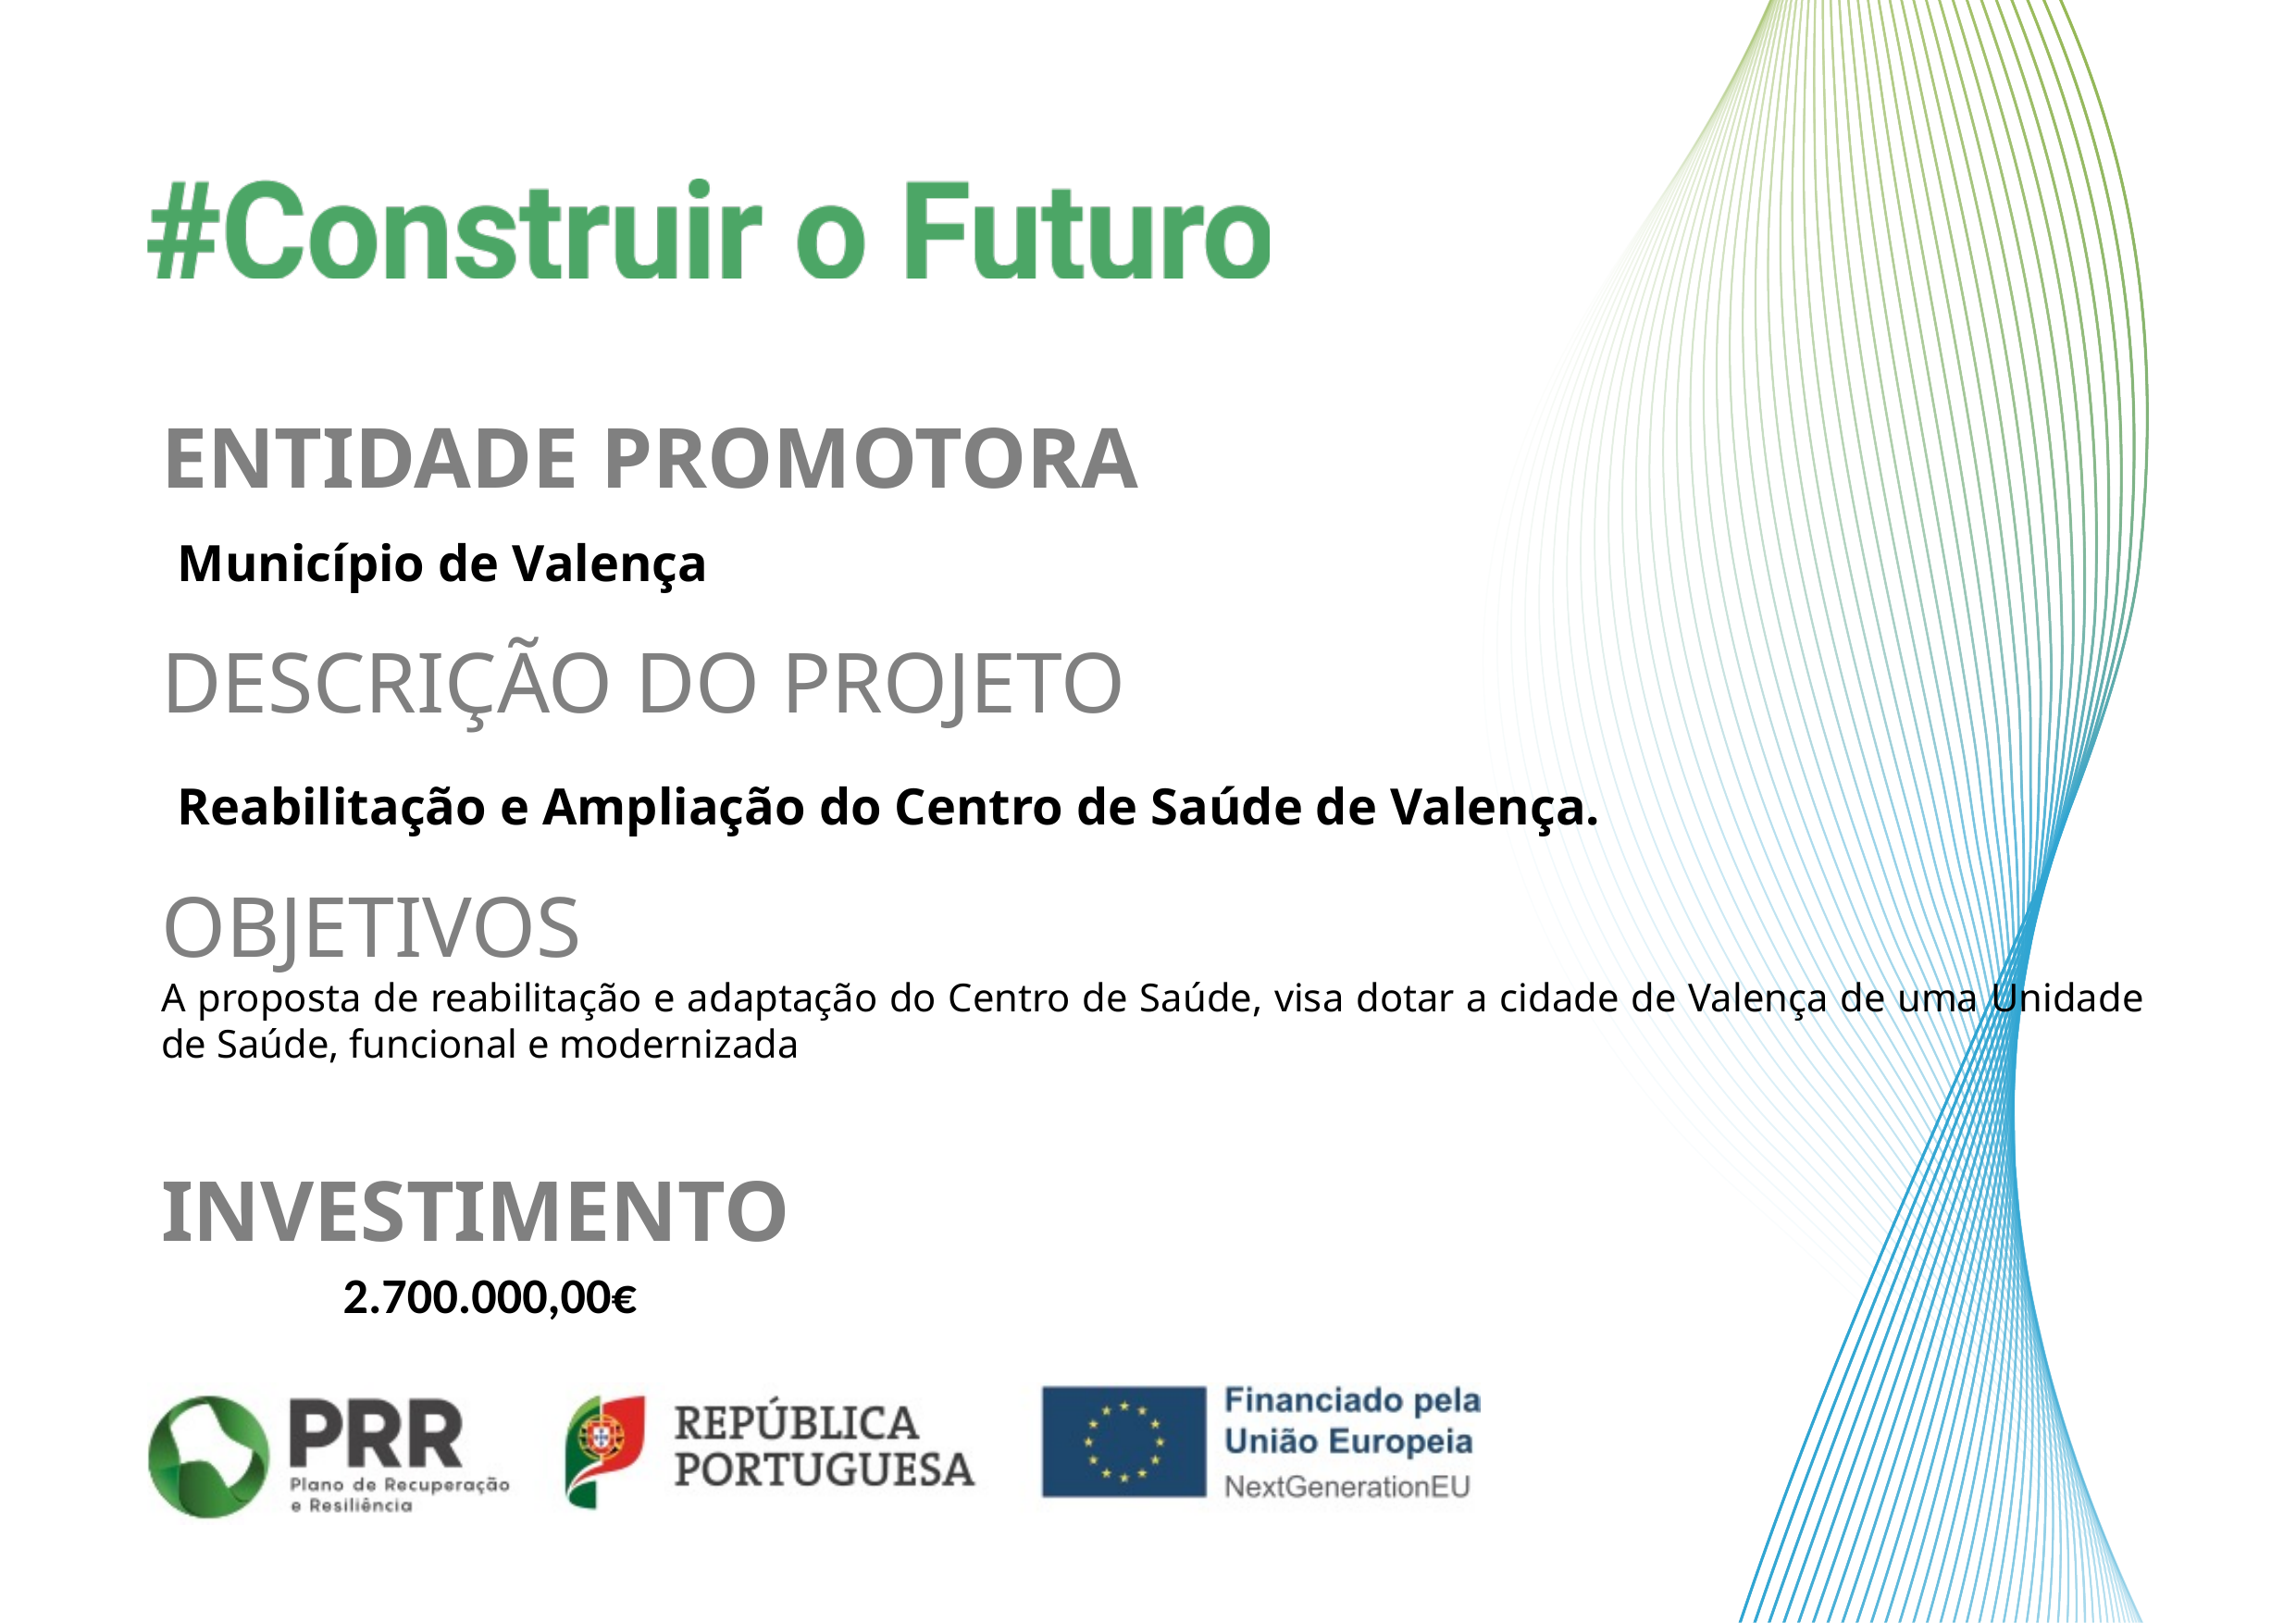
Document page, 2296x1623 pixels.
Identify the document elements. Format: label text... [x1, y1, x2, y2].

text_box INVESTIMENTO [147, 1151, 1810, 1266]
text_box Reabilitação e Ampliação do Centro de Saúde de Valença. [164, 761, 1941, 868]
text_box DESCRIÇÃO DO PROJETO [147, 623, 1810, 737]
text_box OBJETIVOS A proposta de reabilitação e adaptação do Centro de Saúde, visa dotar a cidade de Valença de uma Unidade de Saúde, funcional e modernizada [147, 867, 2159, 1073]
picture [0, 0, 2296, 1623]
text_box ENTIDADE PROMOTORA [147, 398, 1810, 512]
text_box 2.700.000,00€ [136, 1269, 1421, 1356]
text_box Município de Valença [164, 520, 1448, 607]
